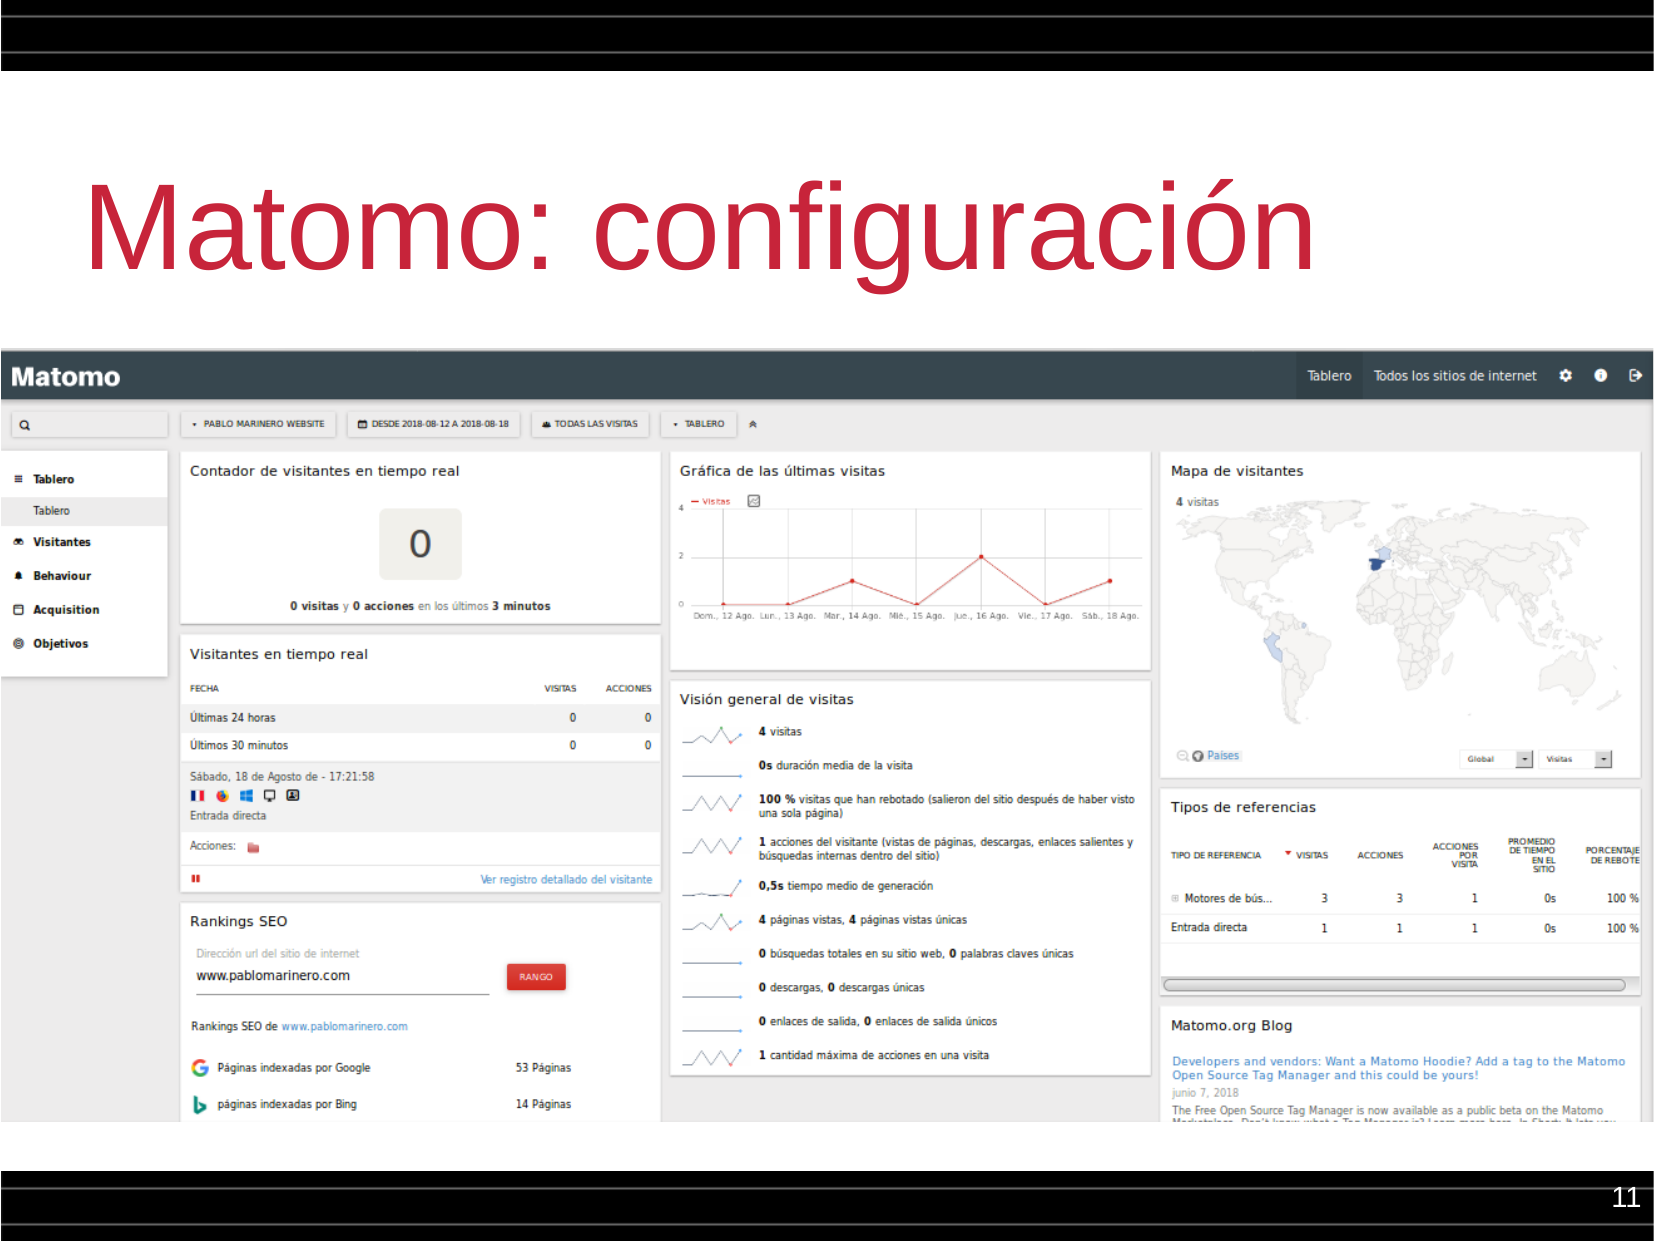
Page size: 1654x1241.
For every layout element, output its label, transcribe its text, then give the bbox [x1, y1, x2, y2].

picture [1, 1171, 1654, 1241]
picture [1, 0, 1654, 71]
picture [1, 348, 1654, 1122]
title Matomo: configuración [82, 123, 1571, 331]
